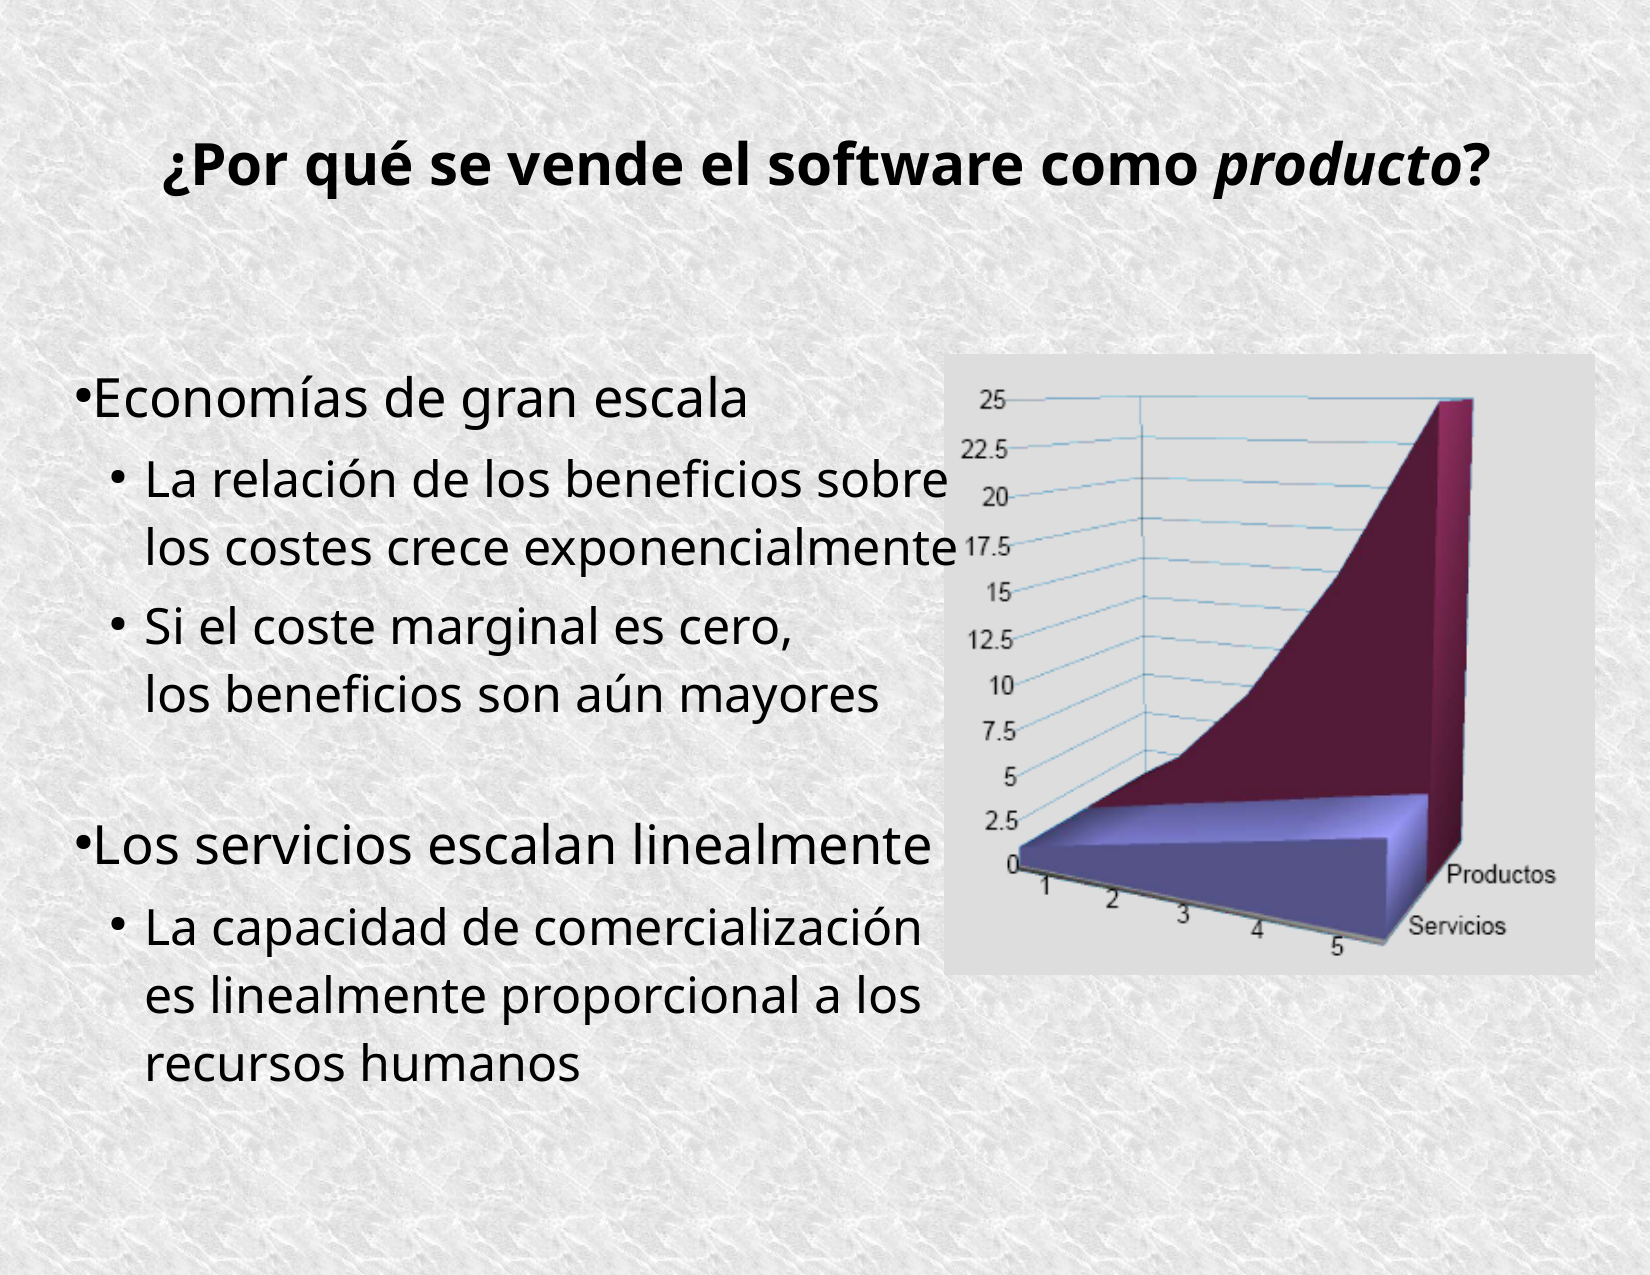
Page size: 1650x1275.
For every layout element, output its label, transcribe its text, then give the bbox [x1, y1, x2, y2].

text_box ¿Por qué se vende el software como producto? [29, 119, 1625, 205]
picture [0, 0, 1650, 1275]
text_box Economías de gran escala La relación de los beneficios sobre los costes crece exponencialmente Si el coste marginal es cero, los beneficios son aún mayores Los servicios escalan linealmente La capacidad de comercialización es linealmente proporcional a los recursos humanos [59, 274, 975, 1182]
